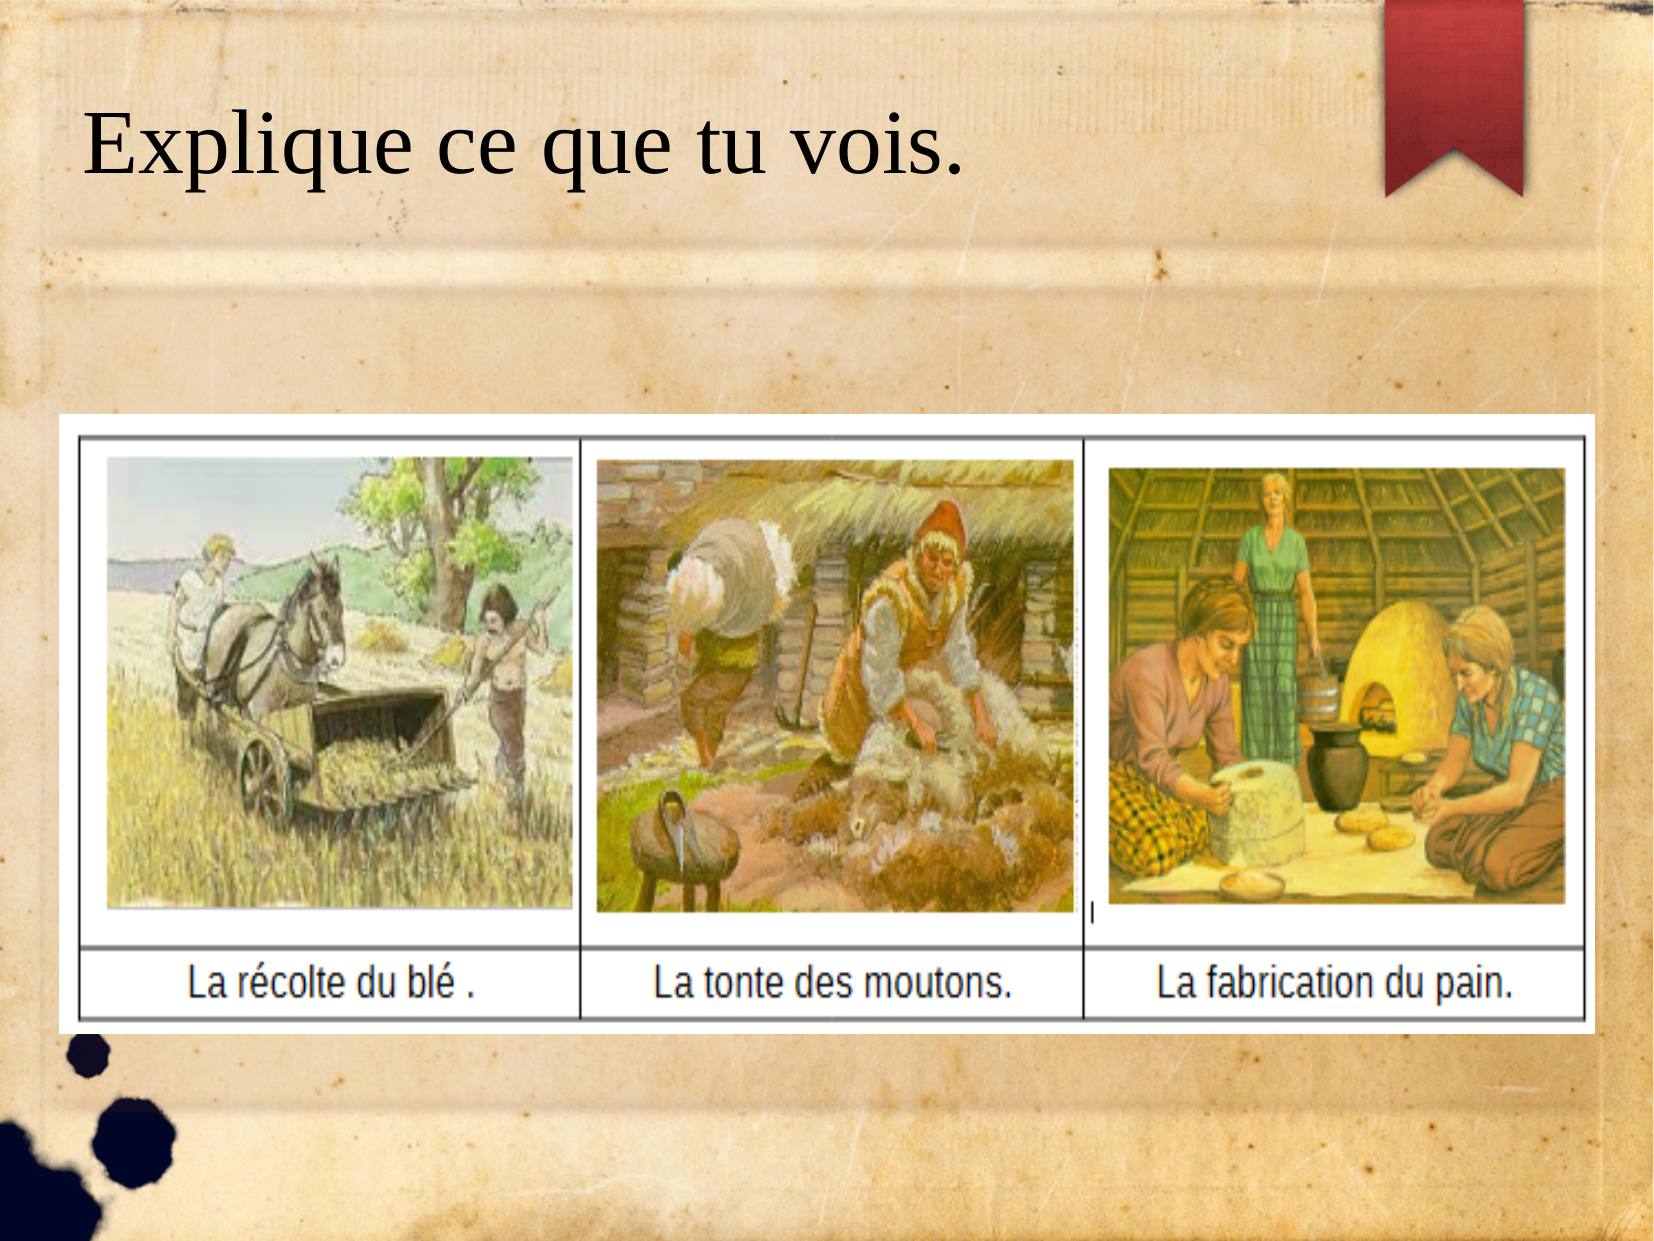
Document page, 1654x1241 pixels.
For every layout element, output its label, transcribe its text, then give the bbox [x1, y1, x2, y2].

title Explique ce que tu vois. [82, 49, 1347, 237]
picture [0, 0, 1654, 1241]
